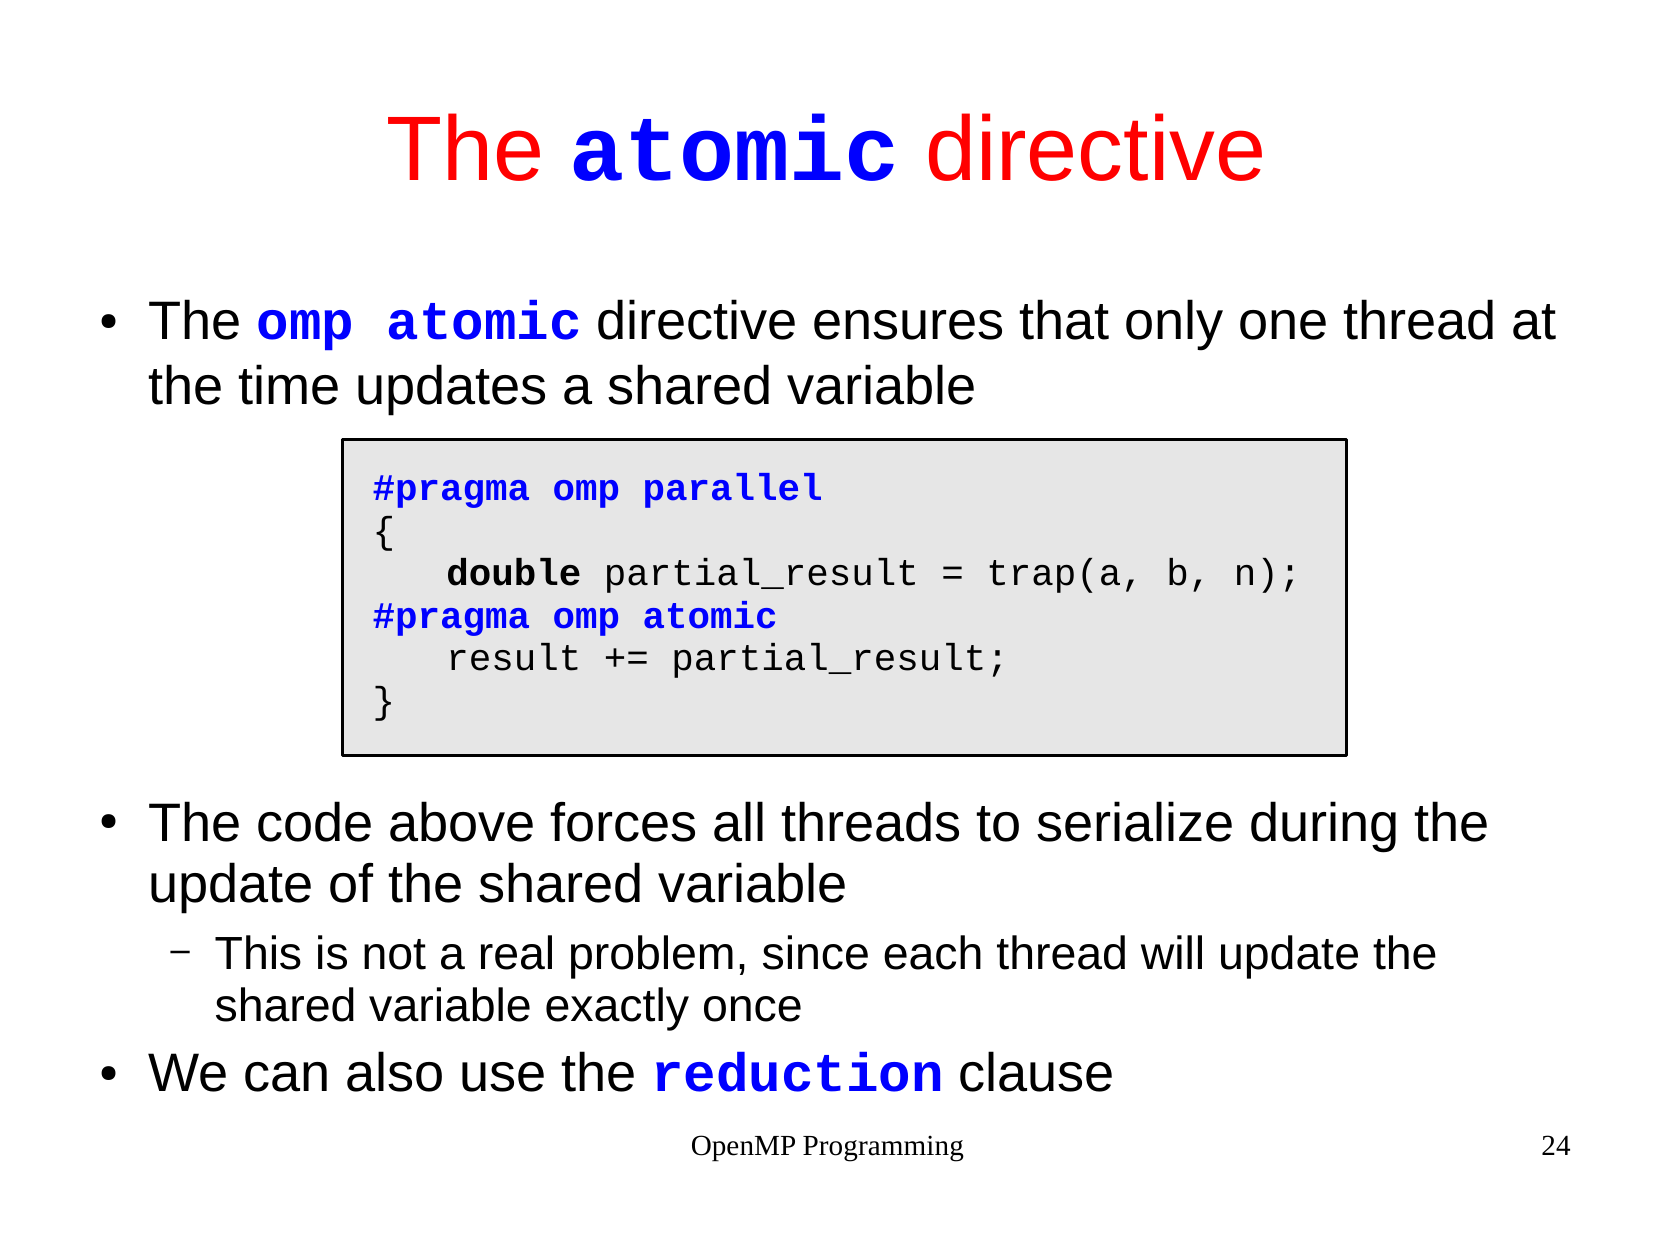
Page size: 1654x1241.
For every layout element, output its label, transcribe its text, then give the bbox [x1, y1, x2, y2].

title The atomic directive [82, 49, 1571, 257]
list The omp atomic directive ensures that only one thread at the time updates a shared variable The code above forces all threads to serialize during the update of the shared variable This is not a real problem, since each thread will update the shared variable exactly once We can also use the reduction clause [82, 290, 1571, 1109]
text_box #pragma omp parallel { double partial_result = trap(a, b, n); #pragma omp atomic result += partial_result; } [342, 439, 1347, 756]
